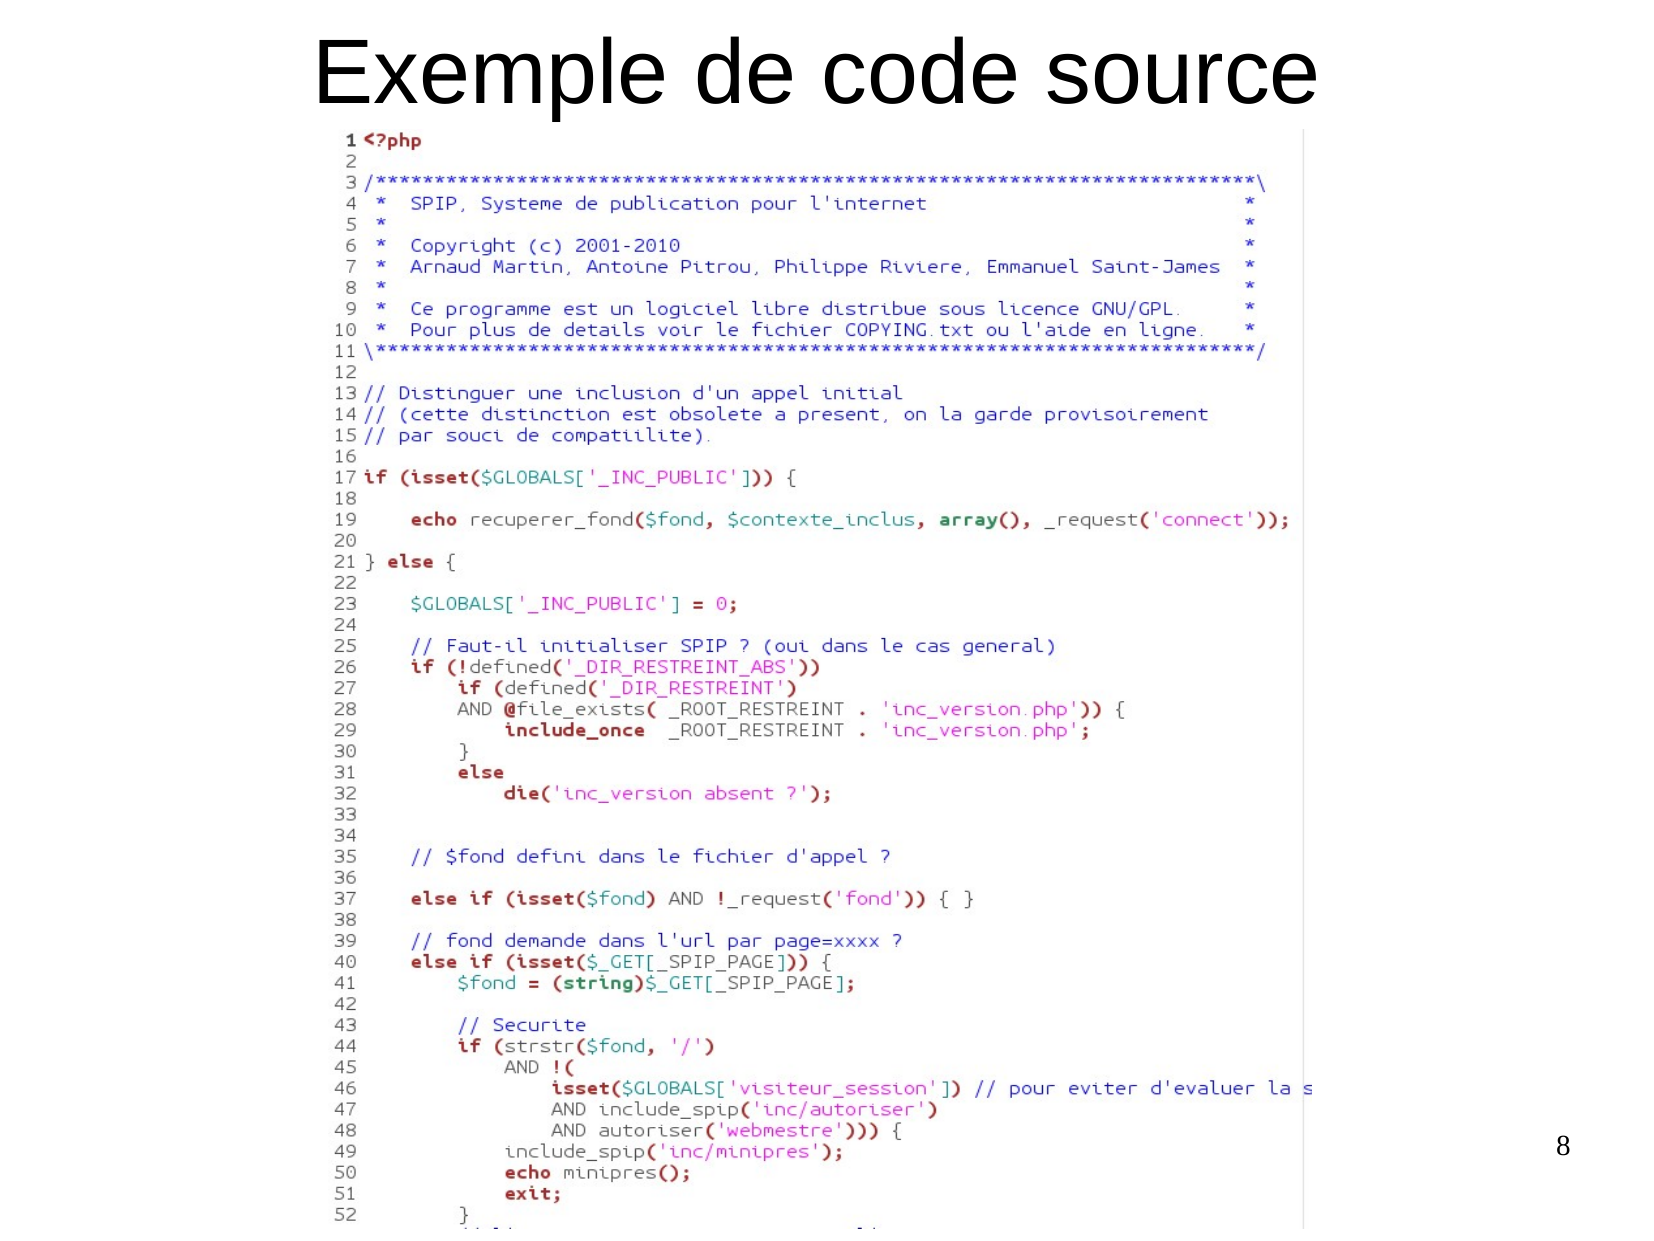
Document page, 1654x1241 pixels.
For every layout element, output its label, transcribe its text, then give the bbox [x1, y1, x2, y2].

title Exemple de code source [73, 20, 1562, 123]
picture [318, 129, 1312, 1229]
